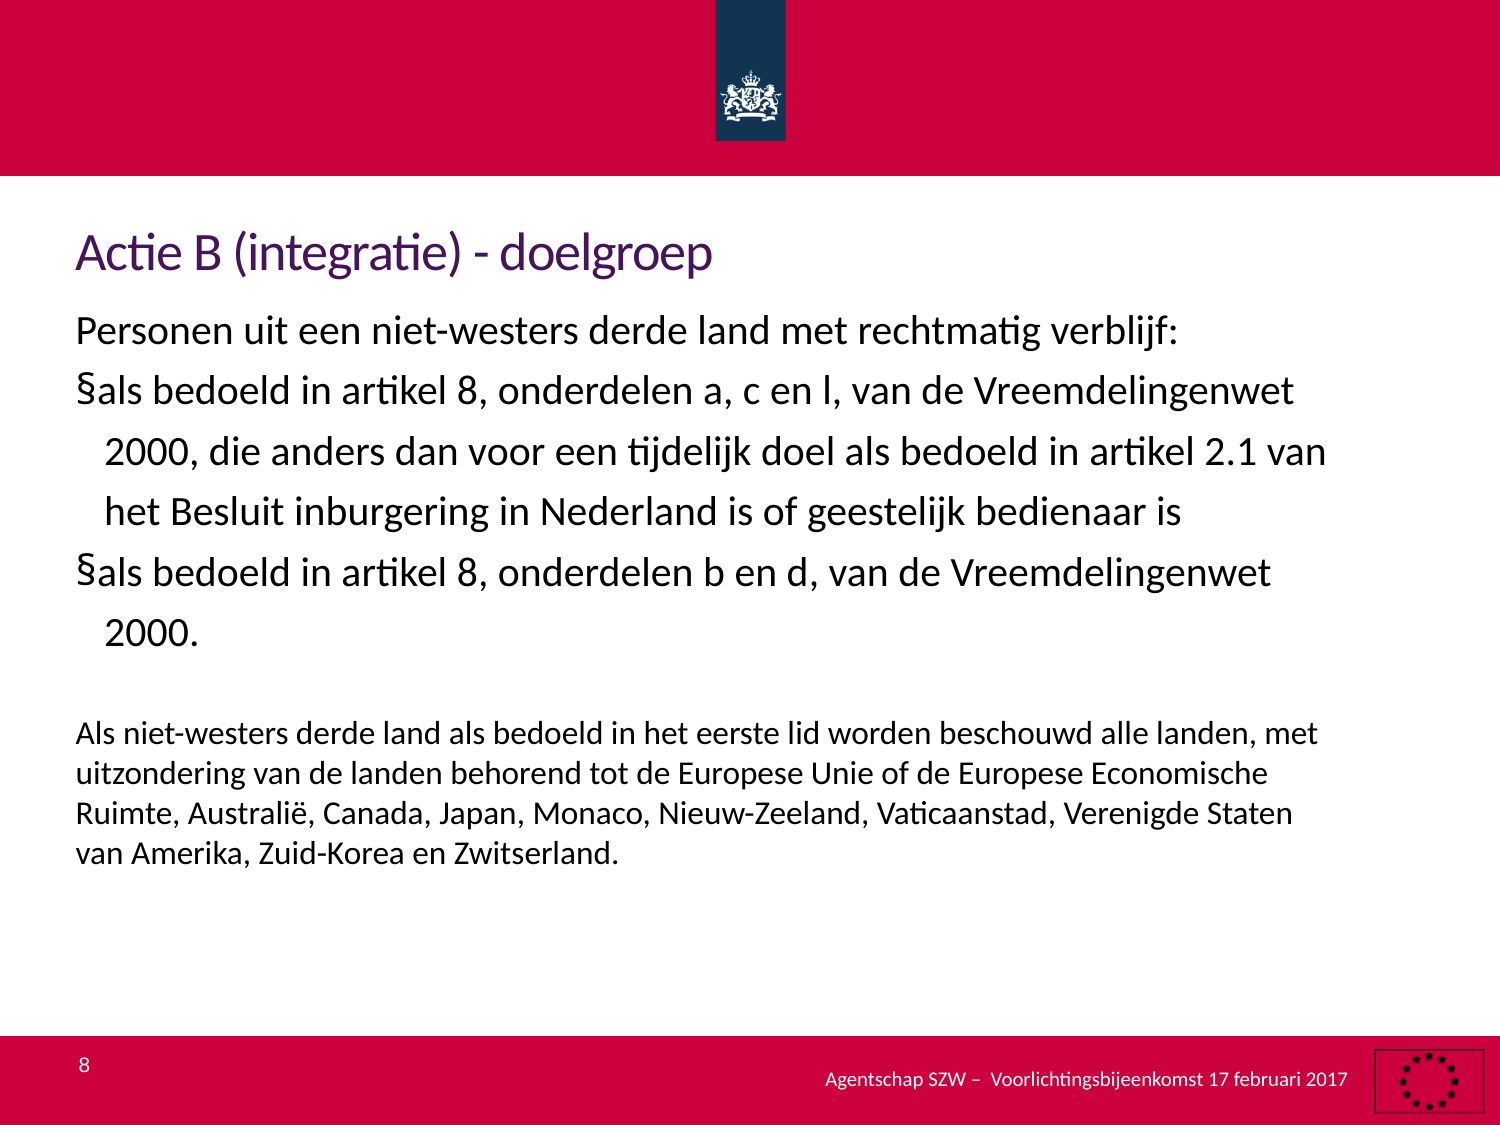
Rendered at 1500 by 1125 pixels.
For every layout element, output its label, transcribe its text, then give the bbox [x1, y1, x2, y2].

list Personen uit een niet-westers derde land met rechtmatig verblijf: als bedoeld in artikel 8, onderdelen a, c en l, van de Vreemdelingenwet 2000, die anders dan voor een tijdelijk doel als bedoeld in artikel 2.1 van het Besluit inburgering in Nederland is of geestelijk bedienaar is als bedoeld in artikel 8, onderdelen b en d, van de Vreemdelingenwet 2000. Als niet-westers derde land als bedoeld in het eerste lid worden beschouwd alle landen, met uitzondering van de landen behorend tot de Europese Unie of de Europese Economische Ruimte, Australië, Canada, Japan, Monaco, Nieuw-Zeeland, Vaticaanstad, Verenigde Staten van Amerika, Zuid-Korea en Zwitserland. [60, 295, 1350, 997]
picture [1374, 1049, 1486, 1115]
title Actie B (integratie) - doelgroep [60, 202, 1348, 295]
text_box [63, 1043, 181, 1104]
text_box Agentschap SZW – Voorlichtingsbijeenkomst 17 februari 2017 [810, 1058, 1407, 1125]
